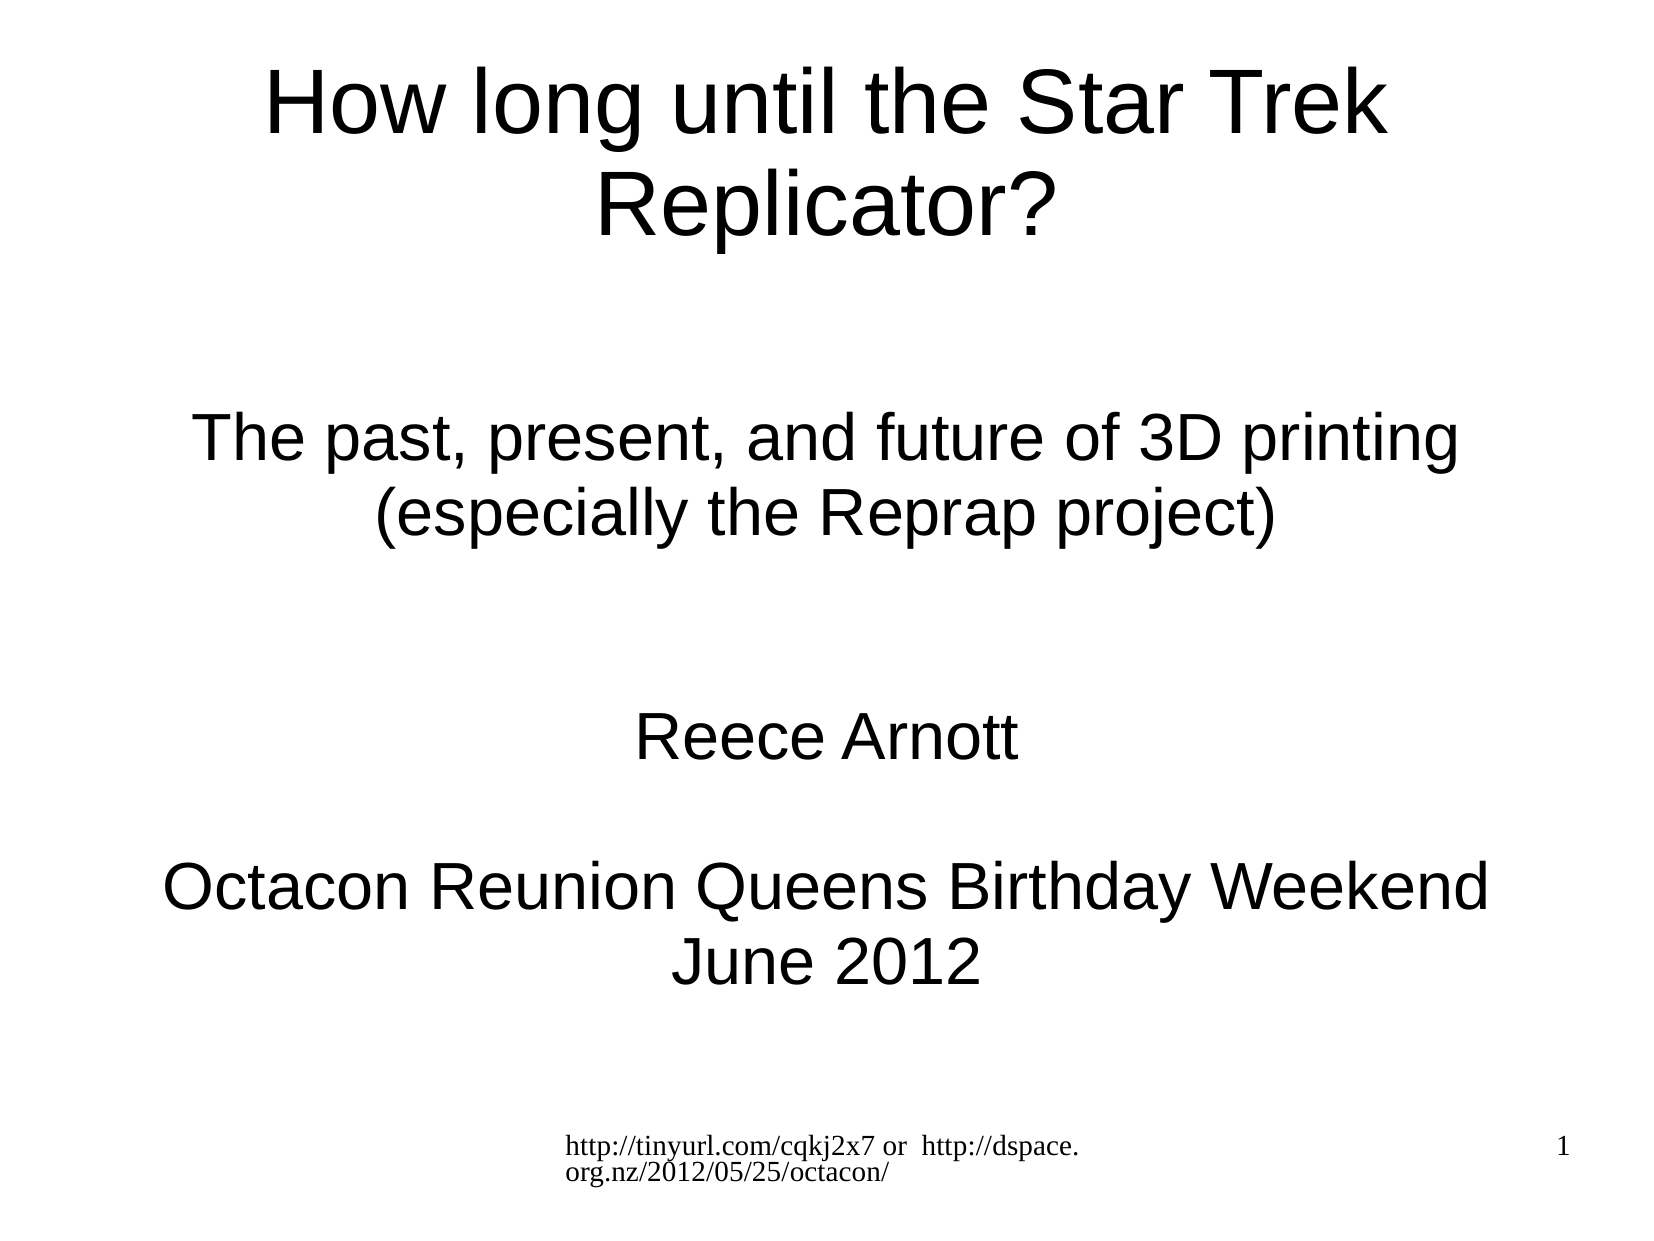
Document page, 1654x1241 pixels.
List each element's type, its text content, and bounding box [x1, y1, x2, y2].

subtitle The past, present, and future of 3D printing (especially the Reprap project) Reece Arnott Octacon Reunion Queens Birthday Weekend June 2012 [82, 290, 1571, 1109]
title How long until the Star Trek Replicator? [82, 49, 1571, 257]
